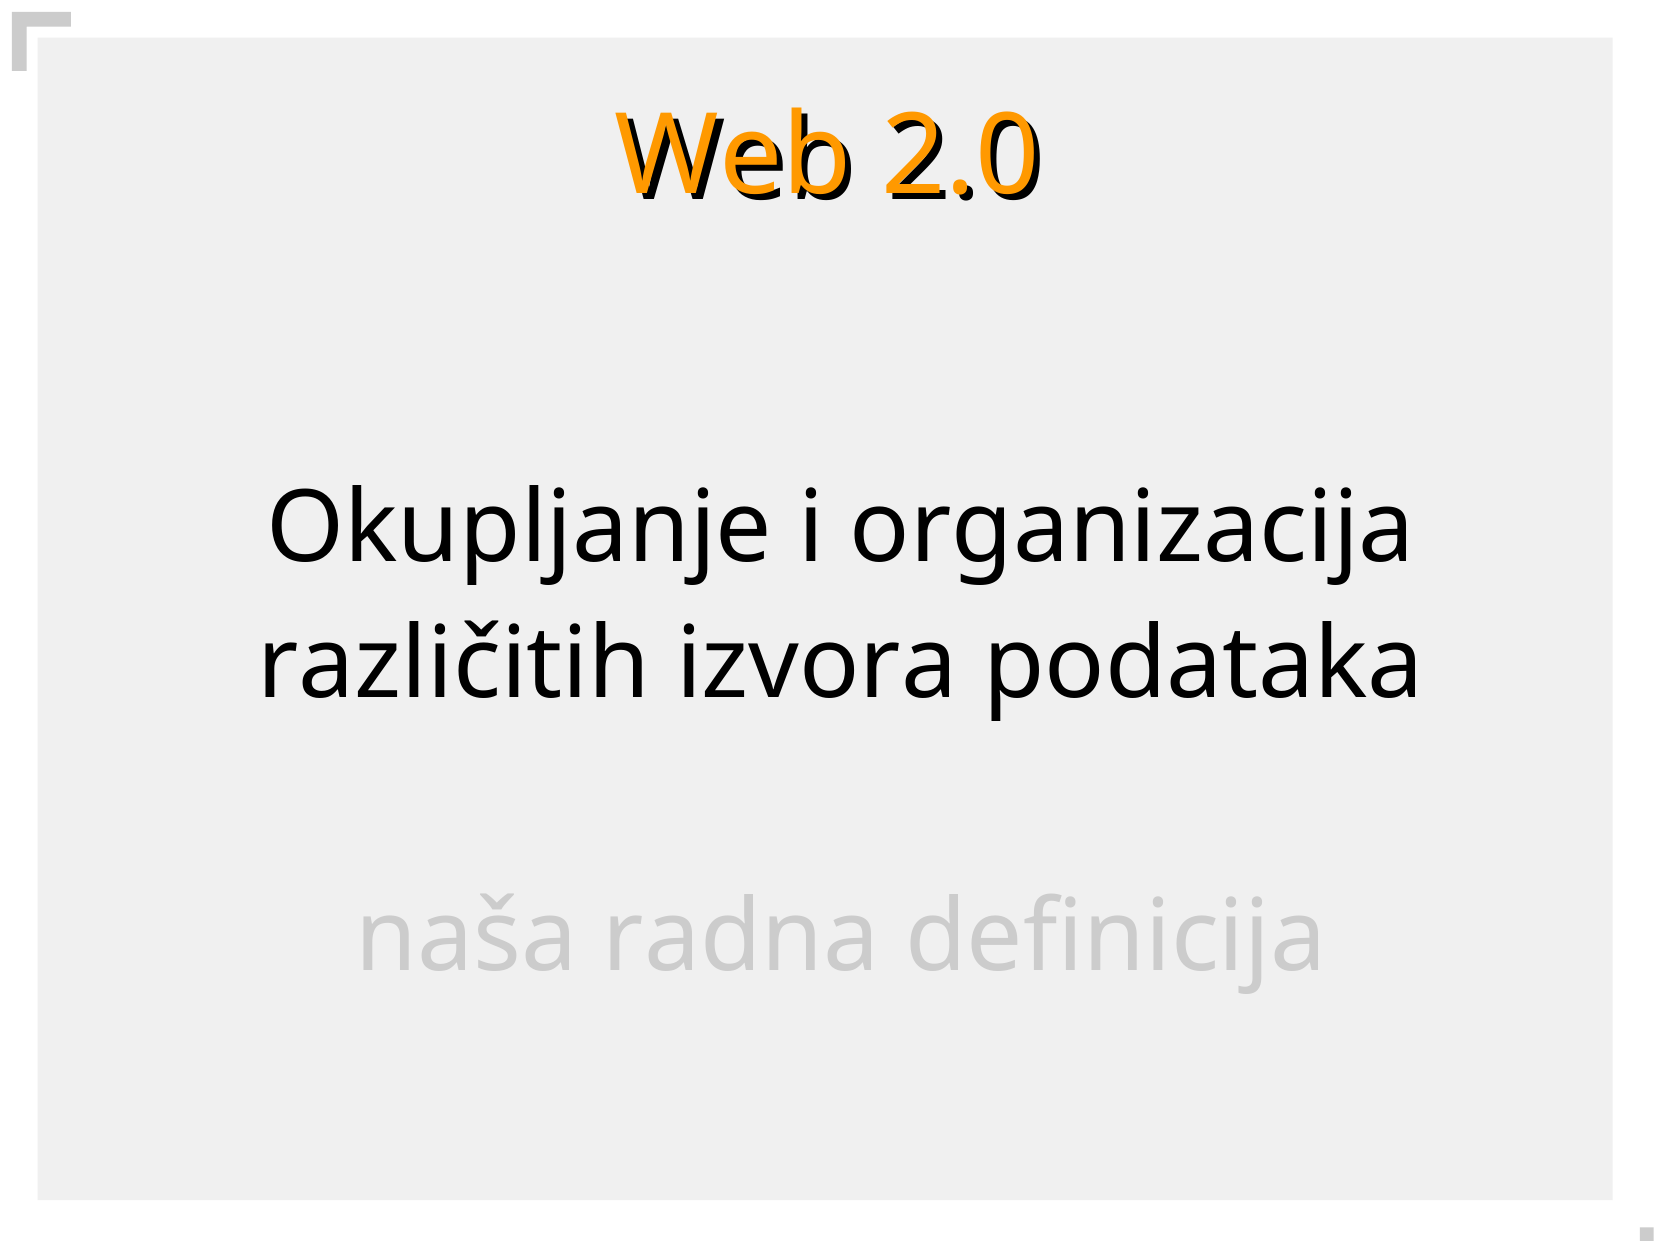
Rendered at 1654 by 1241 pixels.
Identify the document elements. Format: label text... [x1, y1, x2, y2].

subtitle Okupljanje i organizacija različitih izvora podataka naša radna definicija [121, 322, 1561, 1132]
title Web 2.0 [121, 46, 1534, 254]
